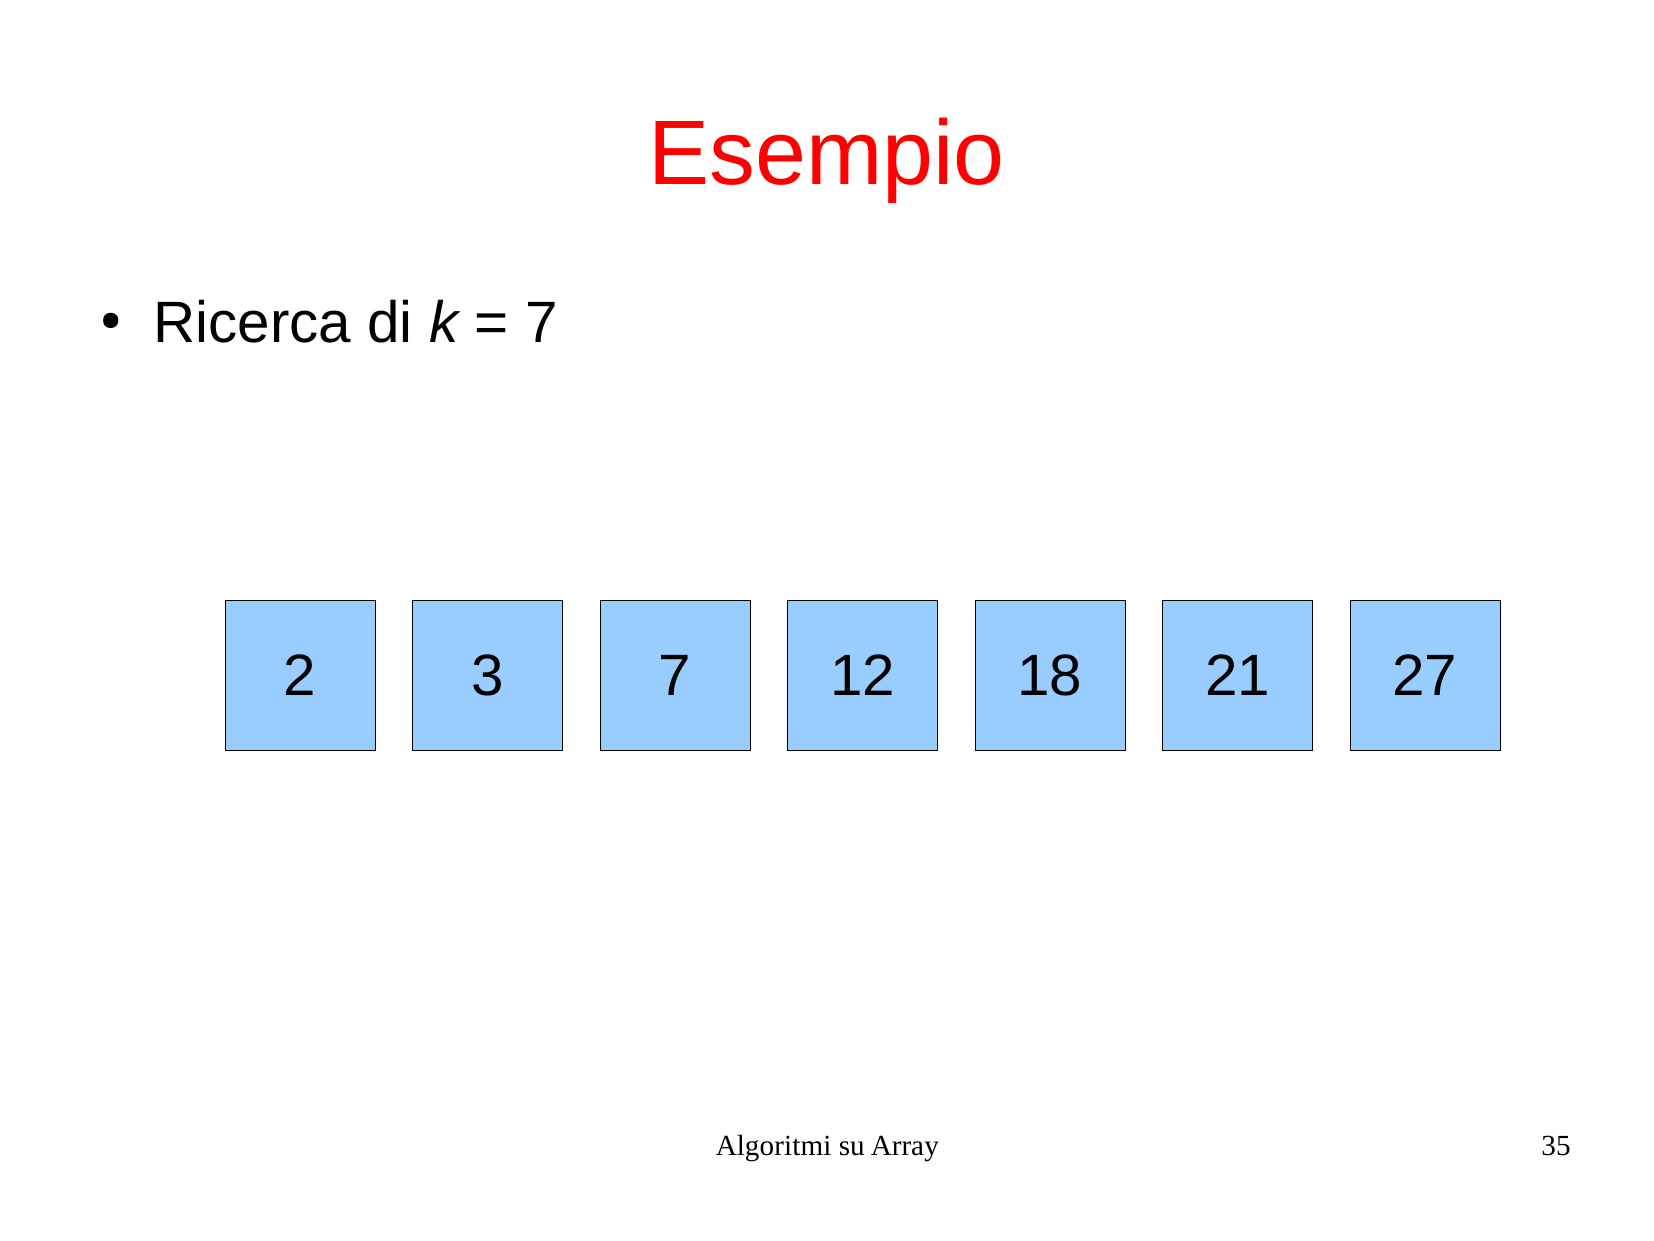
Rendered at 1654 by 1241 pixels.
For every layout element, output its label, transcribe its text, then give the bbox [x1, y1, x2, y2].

text_box 21 [1162, 600, 1313, 751]
text_box 27 [1350, 600, 1501, 751]
text_box 12 [787, 600, 938, 751]
text_box 2 [225, 600, 376, 751]
text_box 18 [975, 600, 1126, 751]
text_box 7 [600, 600, 751, 751]
list Ricerca di k = 7 [82, 290, 1571, 1088]
title Esempio [82, 49, 1571, 257]
text_box 3 [412, 600, 563, 751]
